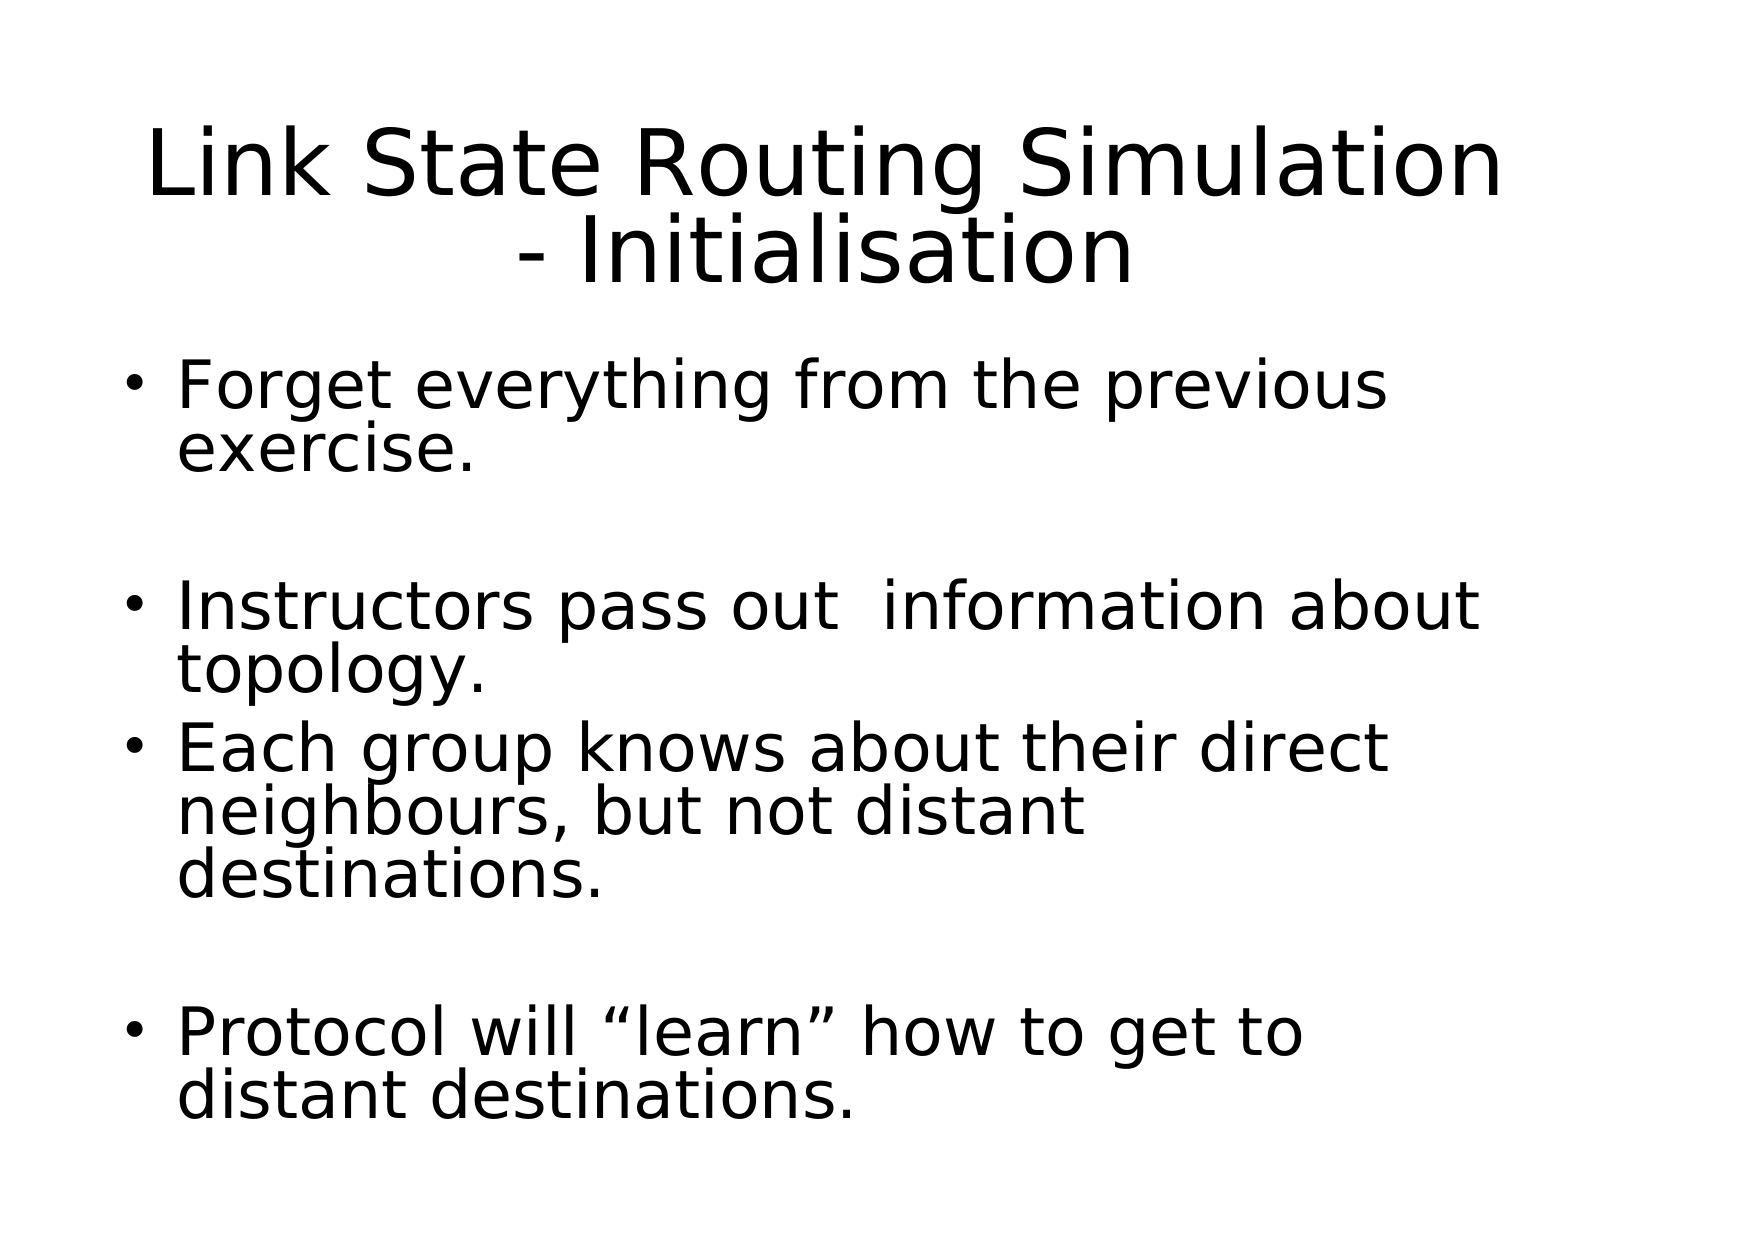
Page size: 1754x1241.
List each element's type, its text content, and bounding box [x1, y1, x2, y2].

list Forget everything from the previous exercise. Instructors pass out information about topology. Each group knows about their direct neighbours, but not distant destinations. Protocol will “learn” how to get to distant destinations. [123, 357, 1529, 1162]
title Link State Routing Simulation - Initialisation [123, 107, 1529, 319]
